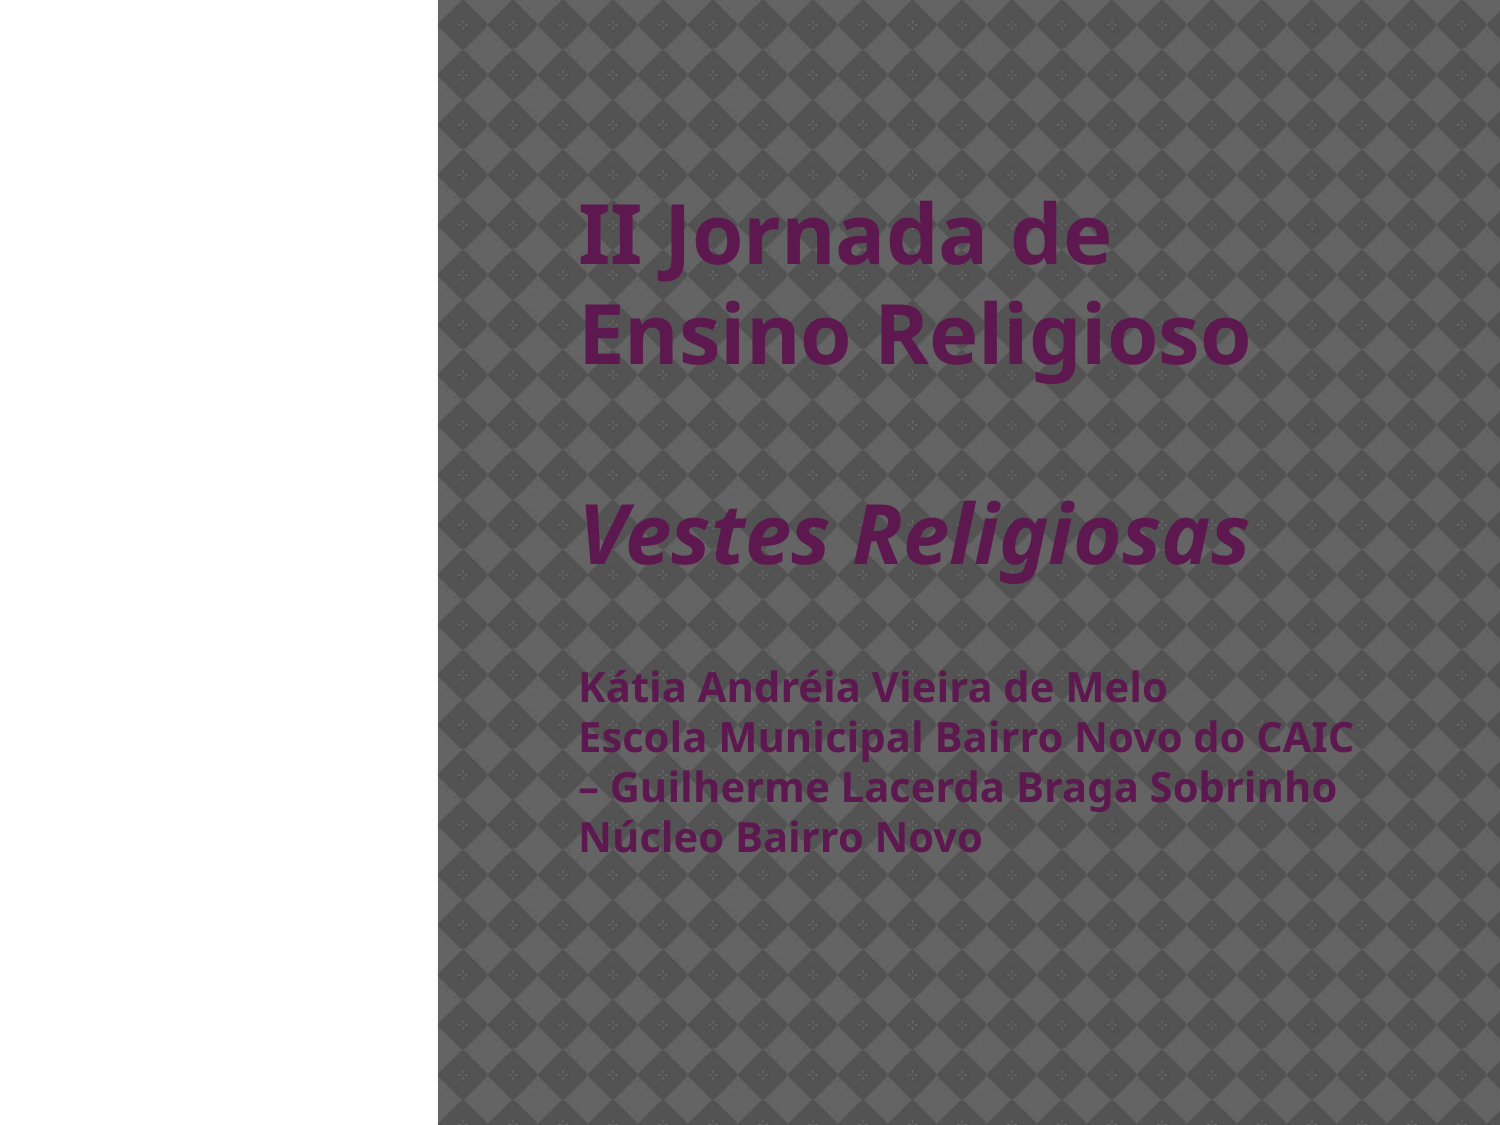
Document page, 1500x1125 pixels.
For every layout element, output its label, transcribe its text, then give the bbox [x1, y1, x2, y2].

title II Jornada de Ensino Religioso Vestes Religiosas Kátia Andréia Vieira de Melo Escola Municipal Bairro Novo do CAIC – Guilherme Lacerda Braga Sobrinho Núcleo Bairro Novo [563, 173, 1401, 645]
picture [438, 0, 1500, 1125]
